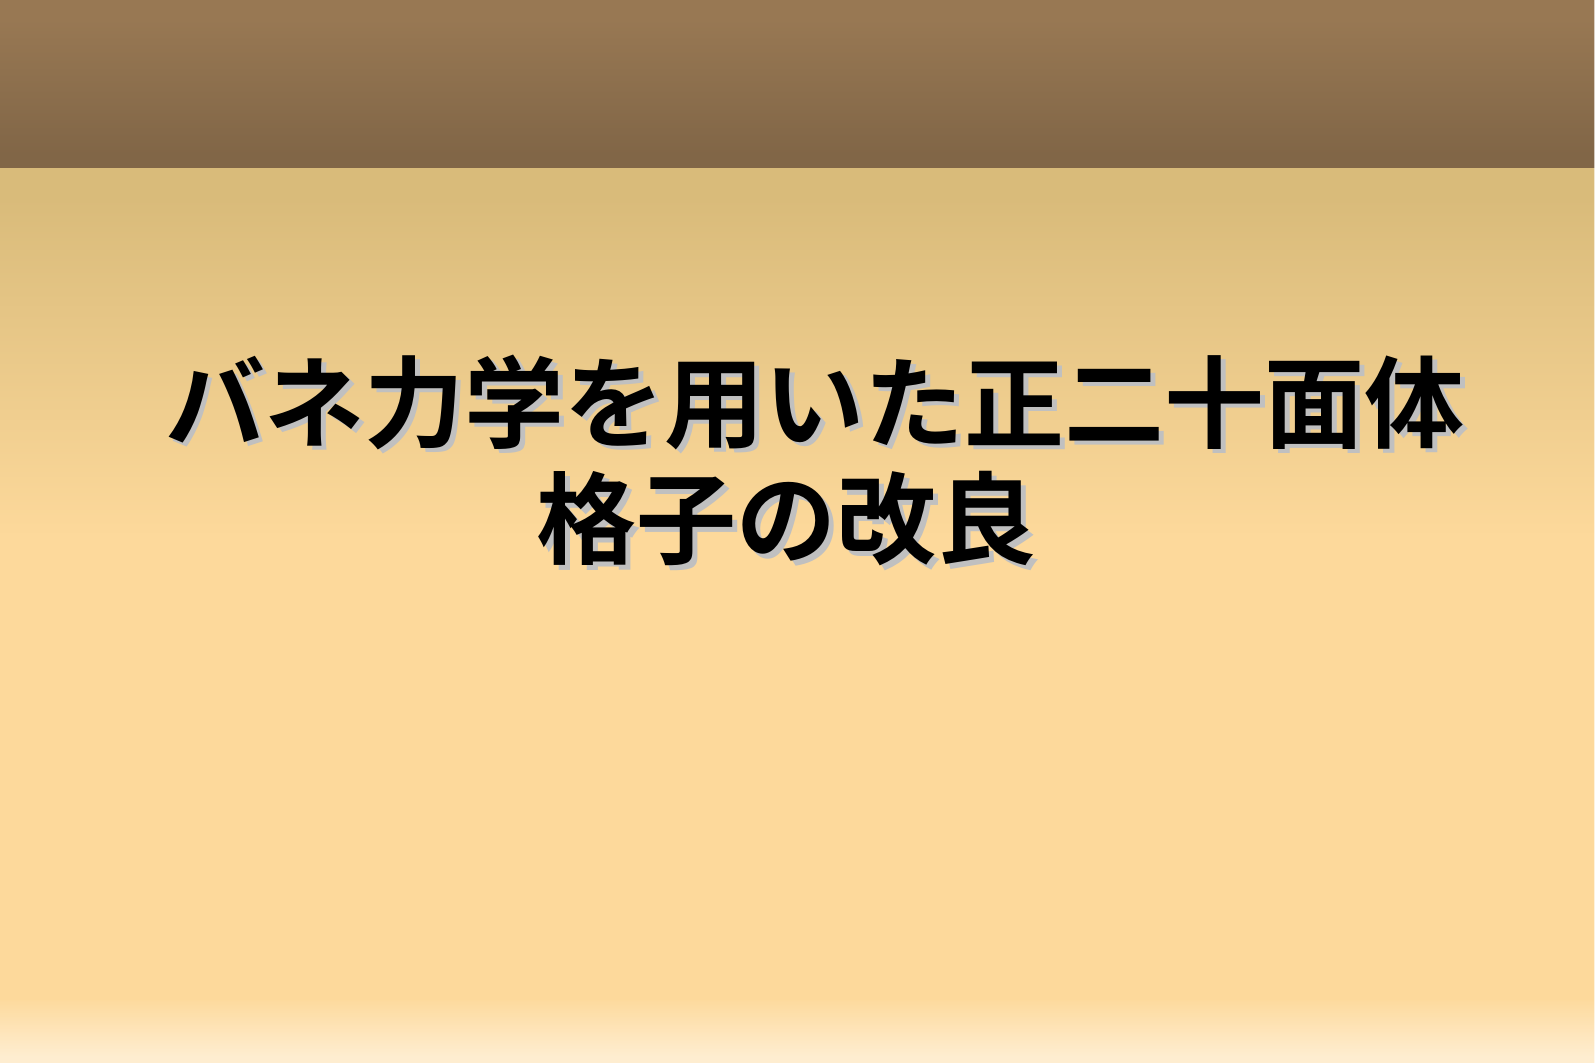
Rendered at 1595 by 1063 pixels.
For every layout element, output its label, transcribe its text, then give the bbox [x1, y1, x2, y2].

picture [0, 0, 1595, 1063]
subtitle バネ力学を用いた正二十面体格子の改良 [79, 112, 1515, 815]
